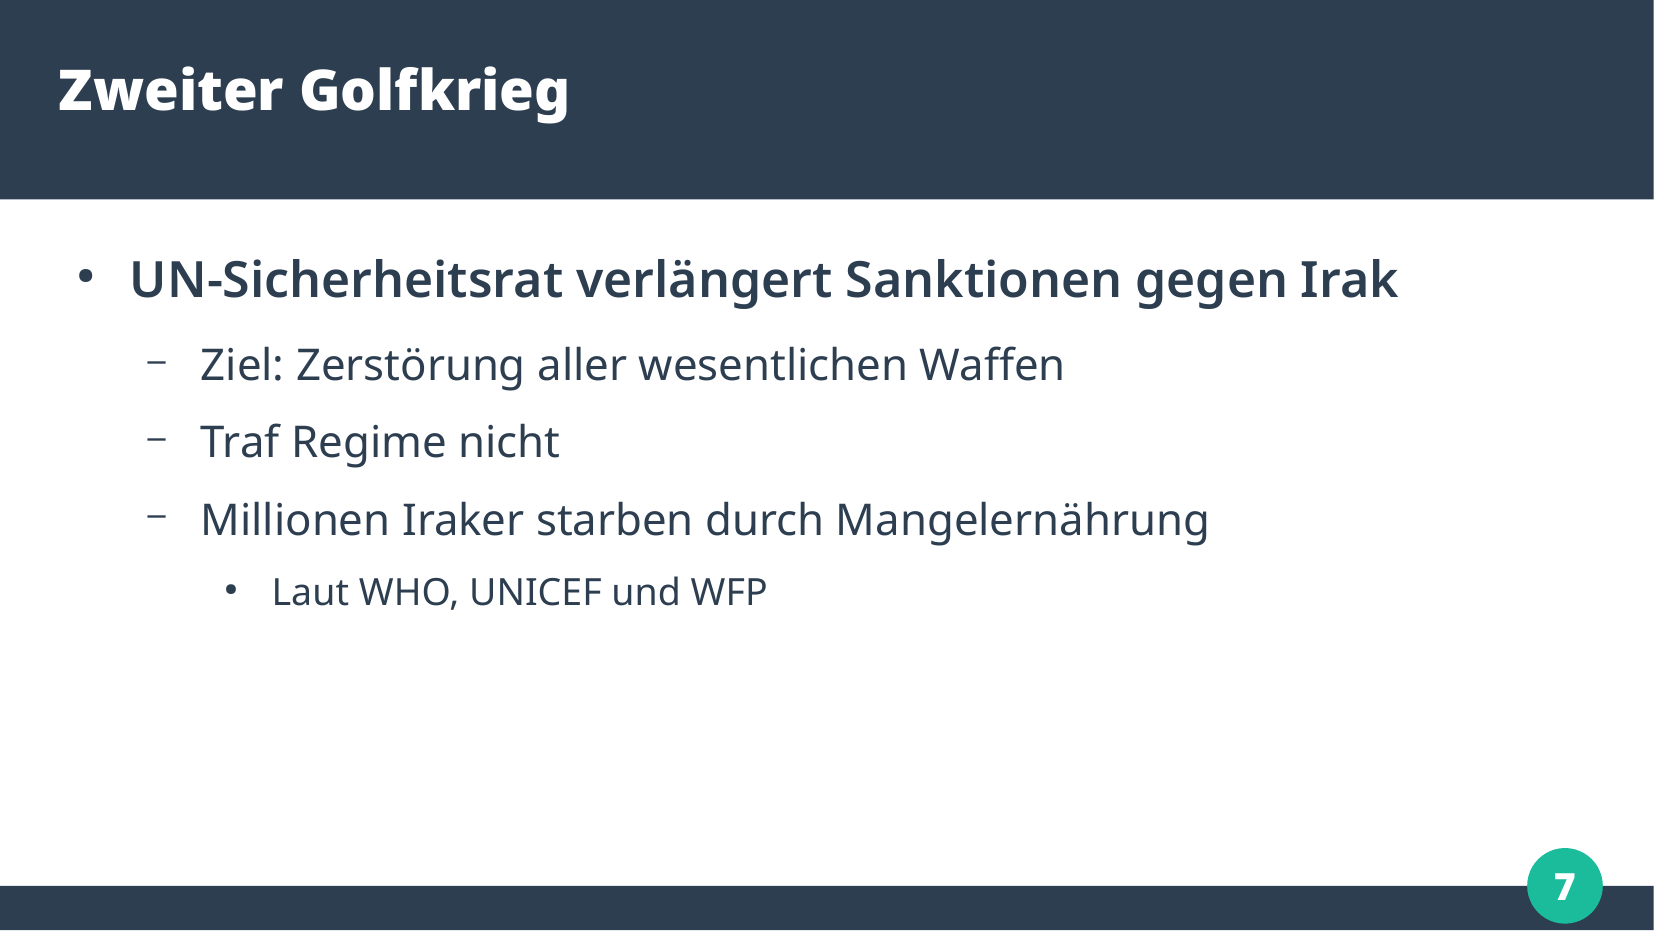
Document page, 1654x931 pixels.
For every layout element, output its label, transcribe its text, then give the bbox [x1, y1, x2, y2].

list UN-Sicherheitsrat verlängert Sanktionen gegen Irak Ziel: Zerstörung aller wesentlichen Waffen Traf Regime nicht Millionen Iraker starben durch Mangelernährung Laut WHO, UNICEF und WFP [59, 243, 1595, 864]
title Zweiter Golfkrieg [59, 29, 1595, 148]
